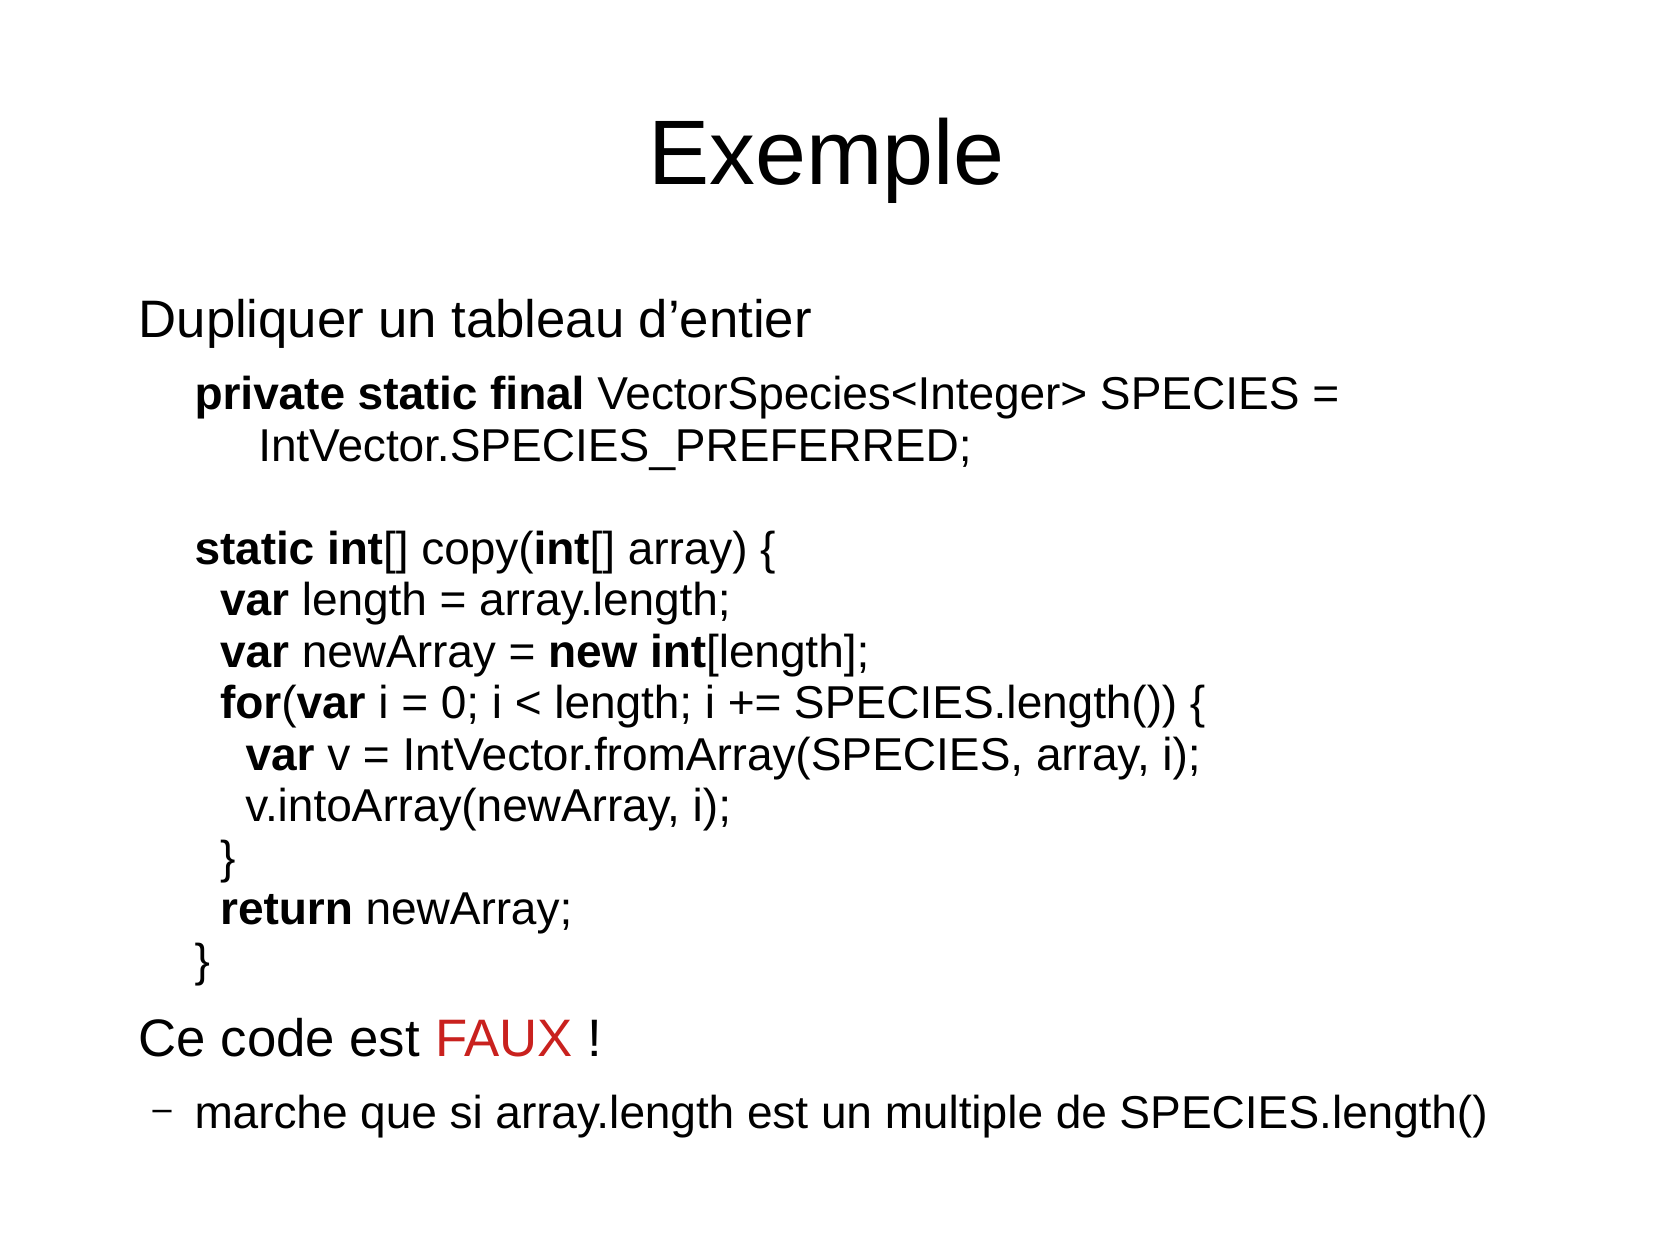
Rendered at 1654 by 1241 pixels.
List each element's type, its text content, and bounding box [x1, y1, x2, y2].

list Dupliquer un tableau d’entier private static final VectorSpecies<Integer> SPECIES = IntVector.SPECIES_PREFERRED; static int[] copy(int[] array) { var length = array.length; var newArray = new int[length]; for(var i = 0; i < length; i += SPECIES.length()) { var v = IntVector.fromArray(SPECIES, array, i); v.intoArray(newArray, i); } return newArray; } Ce code est FAUX ! marche que si array.length est un multiple de SPECIES.length() [82, 290, 1571, 1141]
title Exemple [82, 49, 1571, 257]
